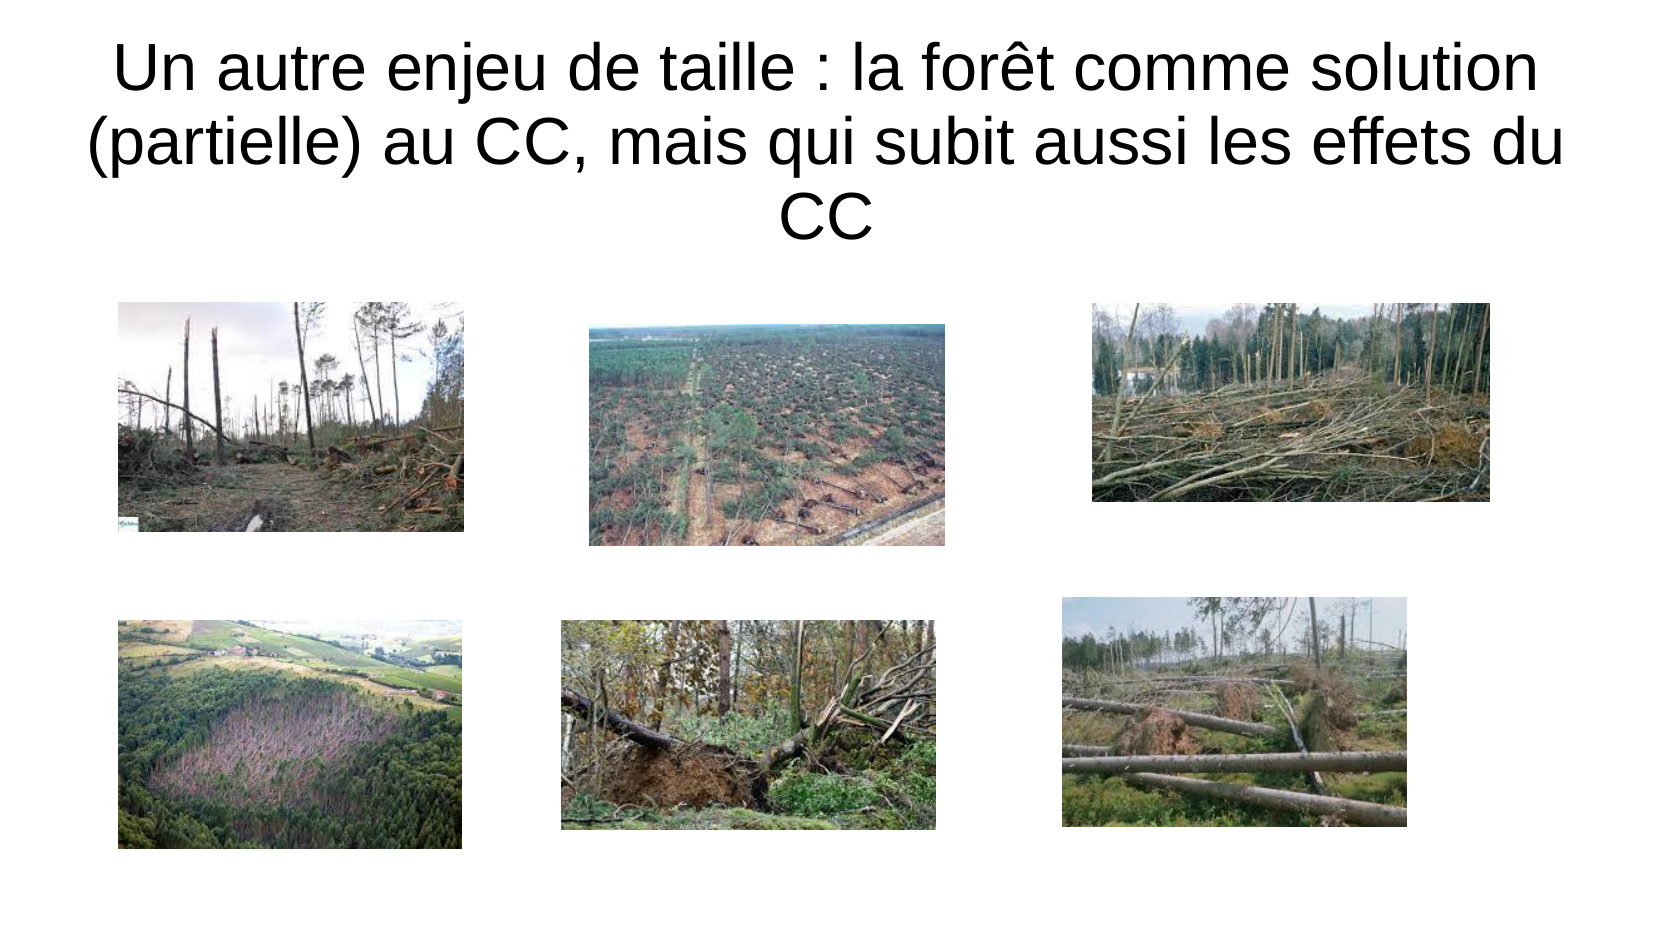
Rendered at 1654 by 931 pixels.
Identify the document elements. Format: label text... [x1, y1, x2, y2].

picture [561, 620, 936, 831]
picture [118, 620, 462, 849]
picture [589, 324, 945, 547]
picture [118, 302, 464, 532]
title Un autre enjeu de taille : la forêt comme solution (partielle) au CC, mais qui subit aussi les effets du CC [82, 29, 1571, 254]
picture [1092, 303, 1490, 502]
picture [1062, 597, 1407, 827]
